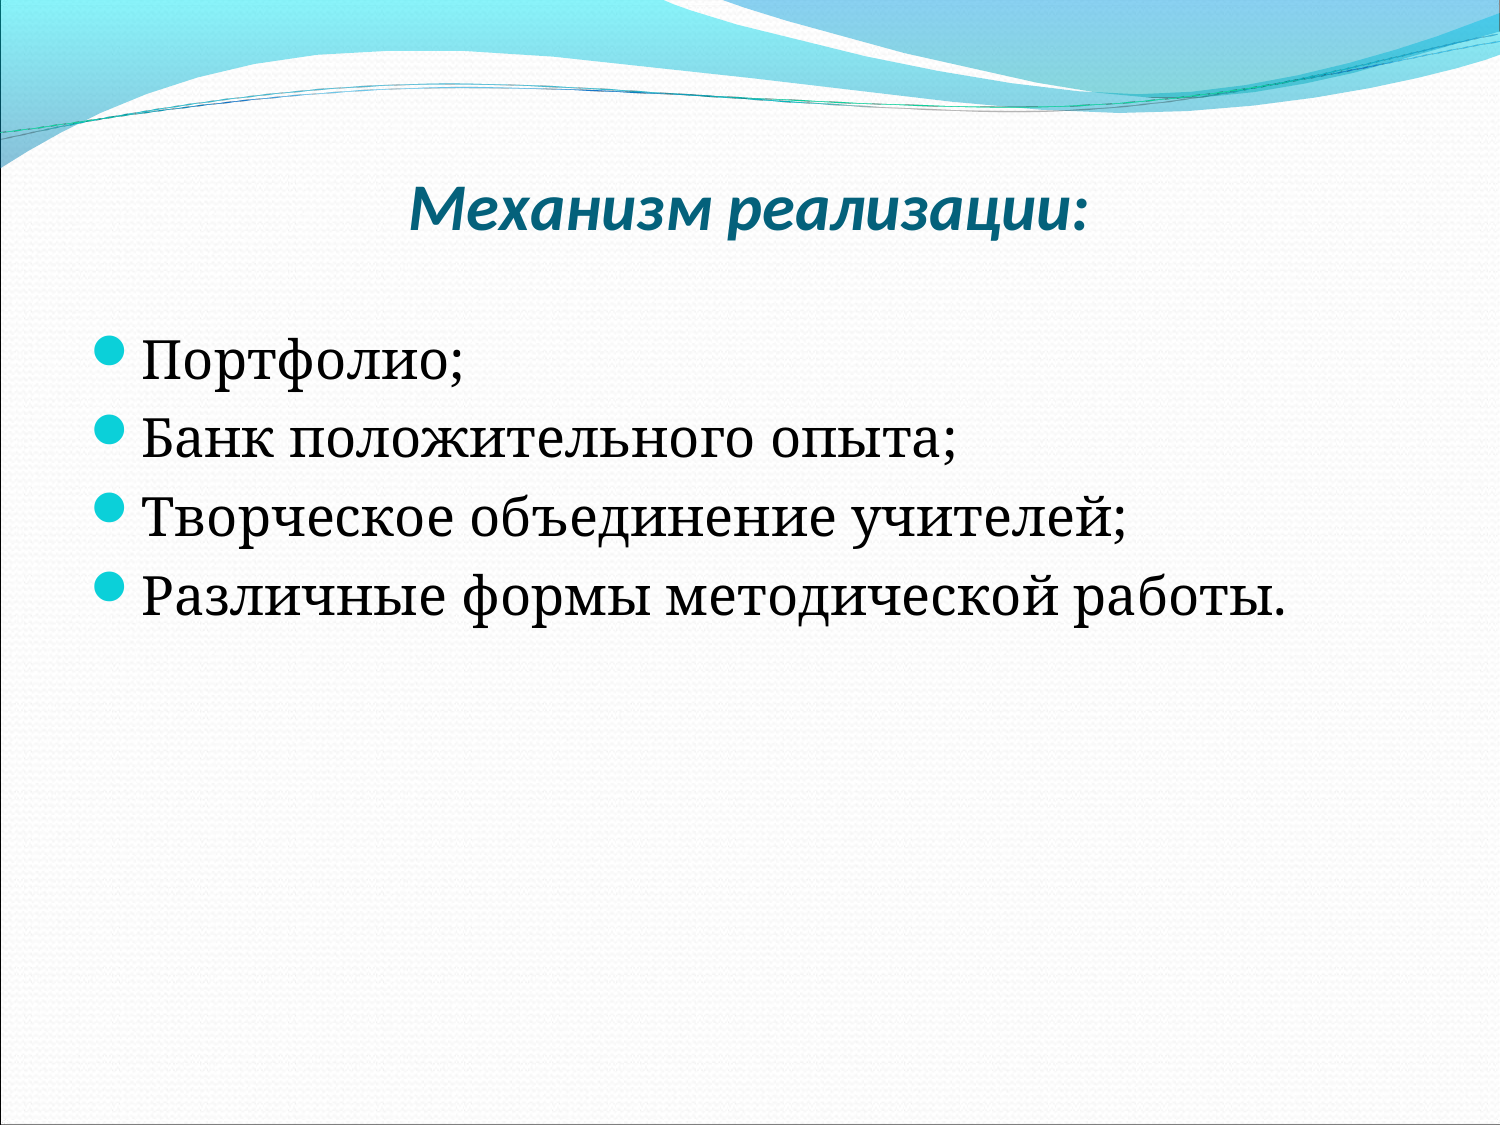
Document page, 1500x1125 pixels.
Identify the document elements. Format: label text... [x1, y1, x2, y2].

title Механизм реализации: [75, 115, 1426, 244]
list Портфолио; Банк положительного опыта; Творческое объединение учителей; Различные формы методической работы. [75, 317, 1426, 1038]
picture [0, 0, 1500, 1125]
